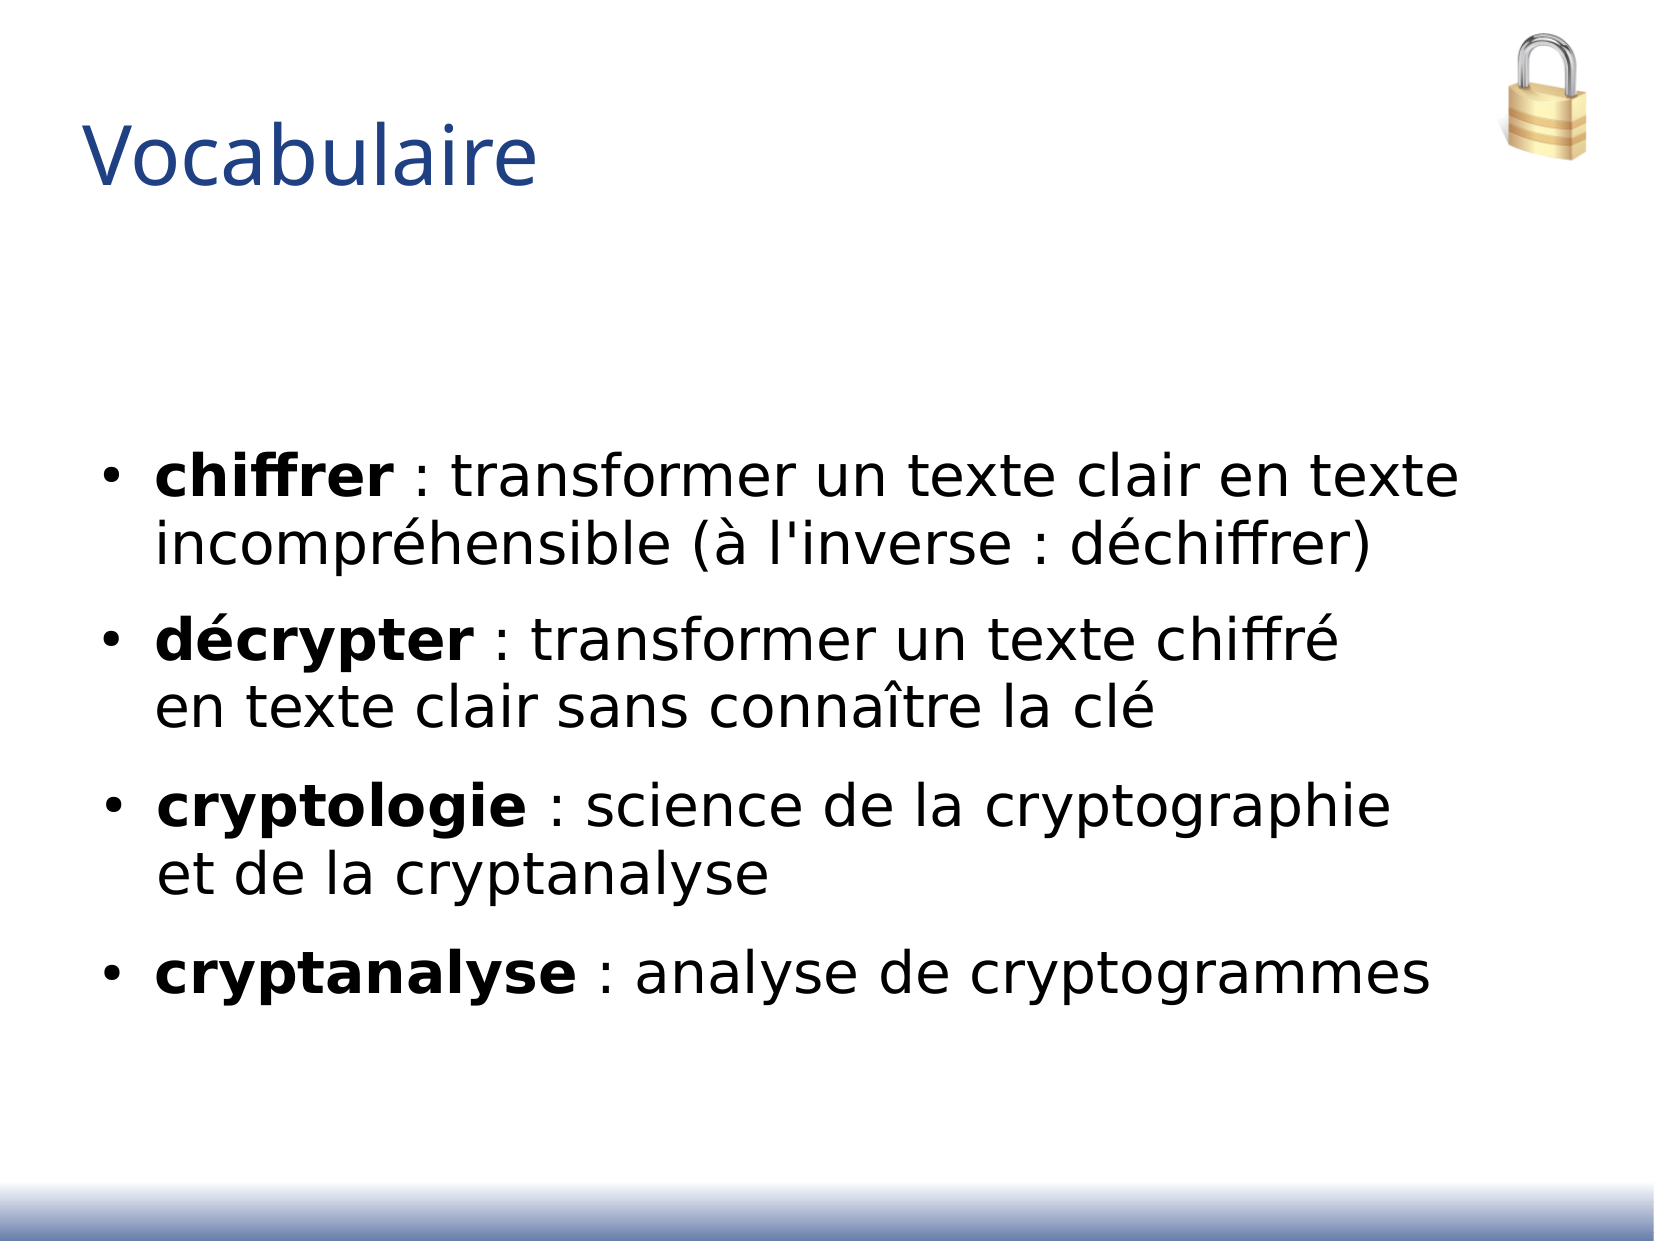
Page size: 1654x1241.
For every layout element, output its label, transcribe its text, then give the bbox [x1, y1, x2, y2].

list chiffrer : transformer un texte clair en texte incompréhensible (à l'inverse : déchiffrer) [83, 441, 1572, 580]
picture [1476, 29, 1613, 166]
list décrypter : transformer un texte chiffré en texte clair sans connaître la clé [83, 589, 1572, 759]
title Vocabulaire [82, 49, 1571, 257]
list cryptanalyse : analyse de cryptogrammes [83, 901, 1573, 1046]
list cryptologie : science de la cryptographie et de la cryptanalyse [85, 772, 1574, 908]
